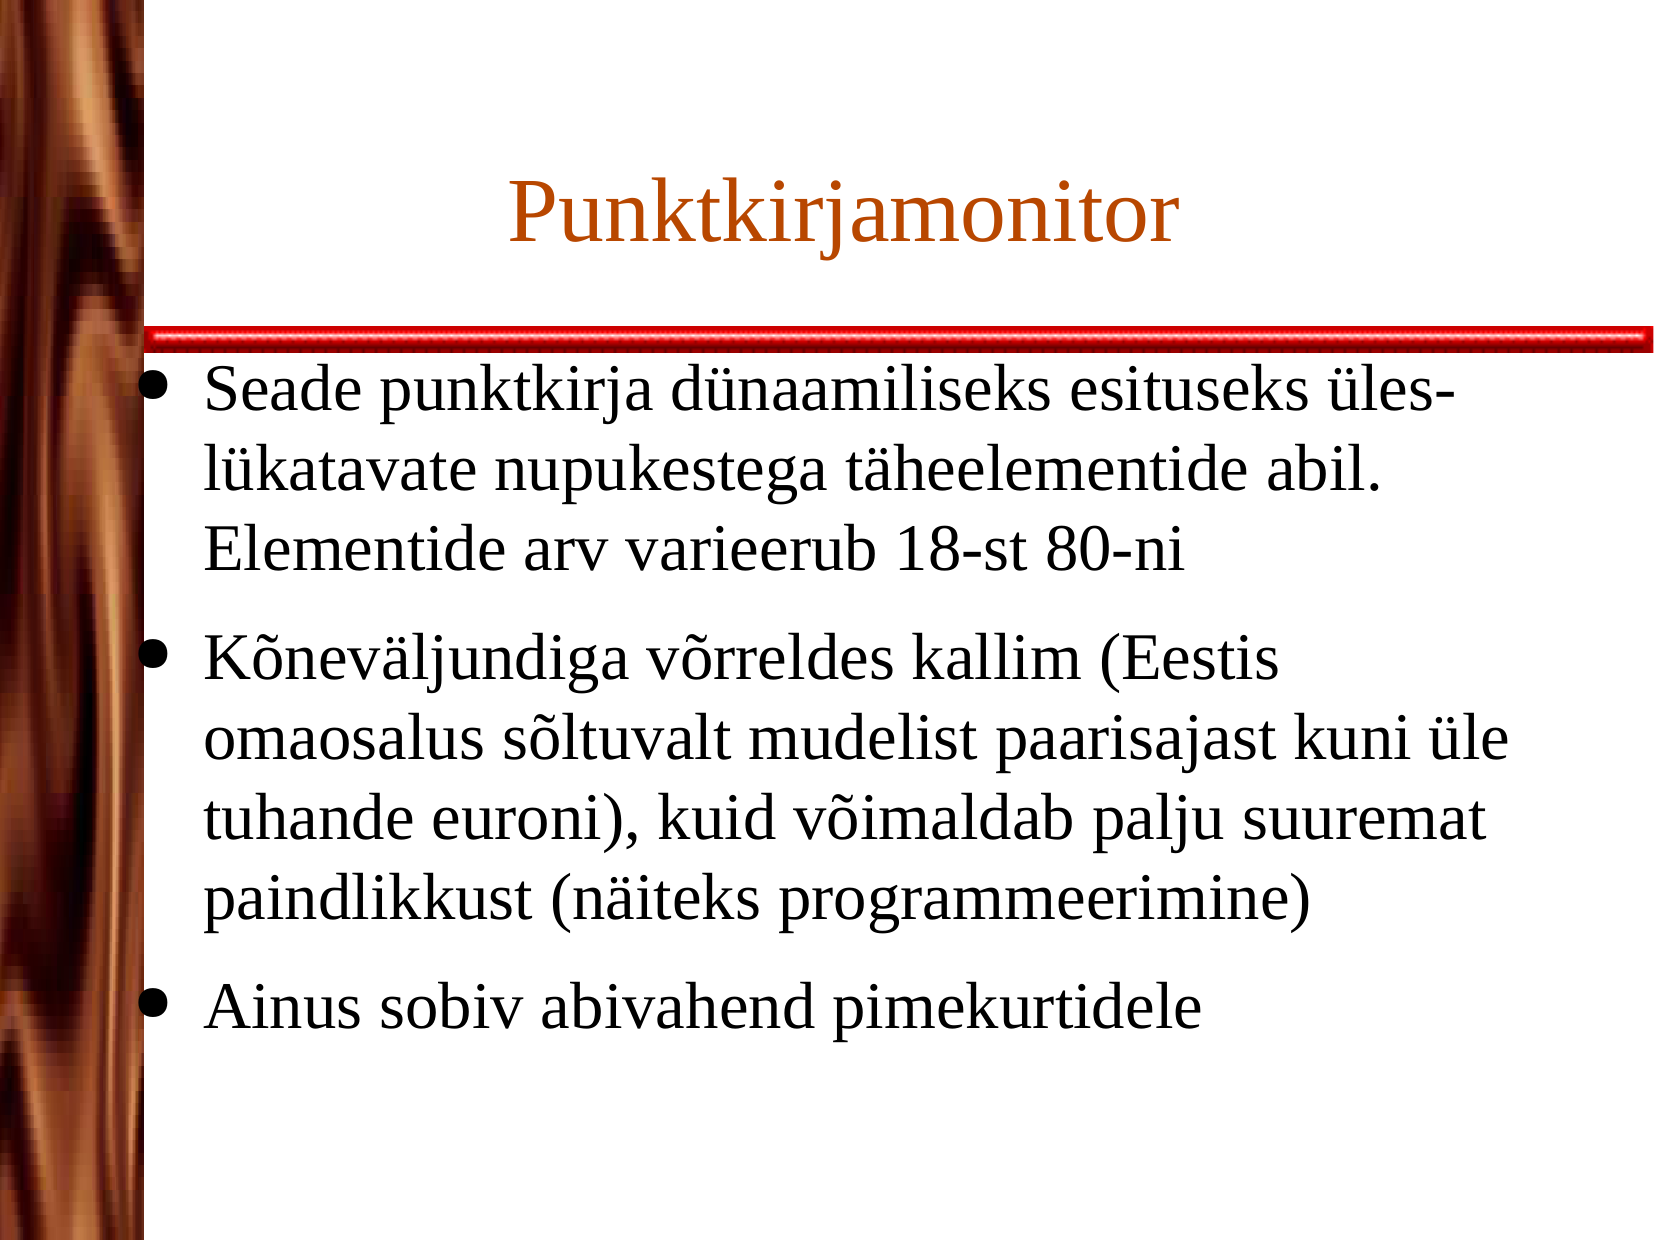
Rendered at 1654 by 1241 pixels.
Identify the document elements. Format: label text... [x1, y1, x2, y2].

picture [0, 0, 1654, 1240]
title Punktkirjamonitor [121, 100, 1533, 312]
list Seade punktkirja dünaamiliseks esituseks üles-lükatavate nupukestega täheelementide abil. Elementide arv varieerub 18-st 80-ni Kõneväljundiga võrreldes kallim (Eestis omaosalus sõltuvalt mudelist paarisajast kuni üle tuhande euroni), kuid võimaldab palju suuremat paindlikkust (näiteks programmeerimine) Ainus sobiv abivahend pimekurtidele [121, 344, 1533, 1164]
